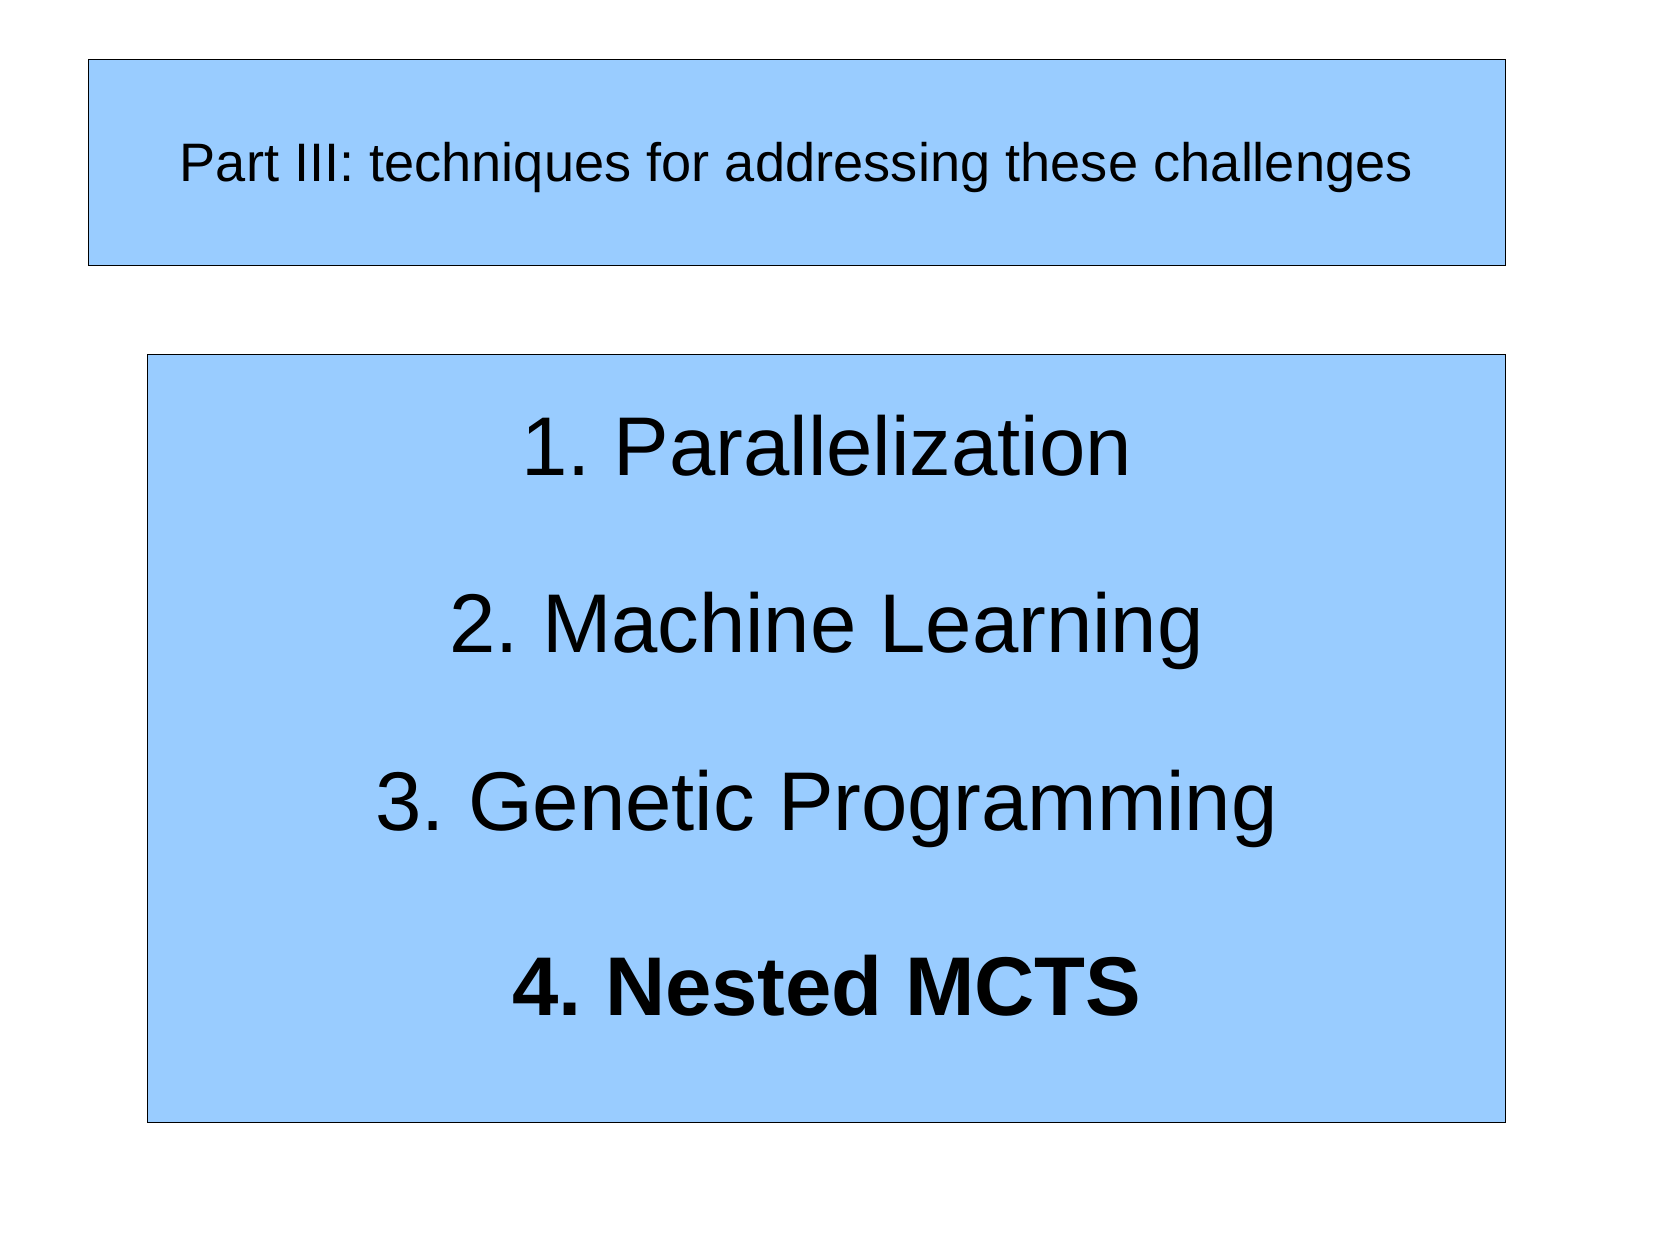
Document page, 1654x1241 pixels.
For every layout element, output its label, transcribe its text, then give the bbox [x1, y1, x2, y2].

text_box Part III: techniques for addressing these challenges [88, 59, 1506, 266]
text_box 1. Parallelization 2. Machine Learning 3. Genetic Programming 4. Nested MCTS [147, 354, 1506, 1123]
